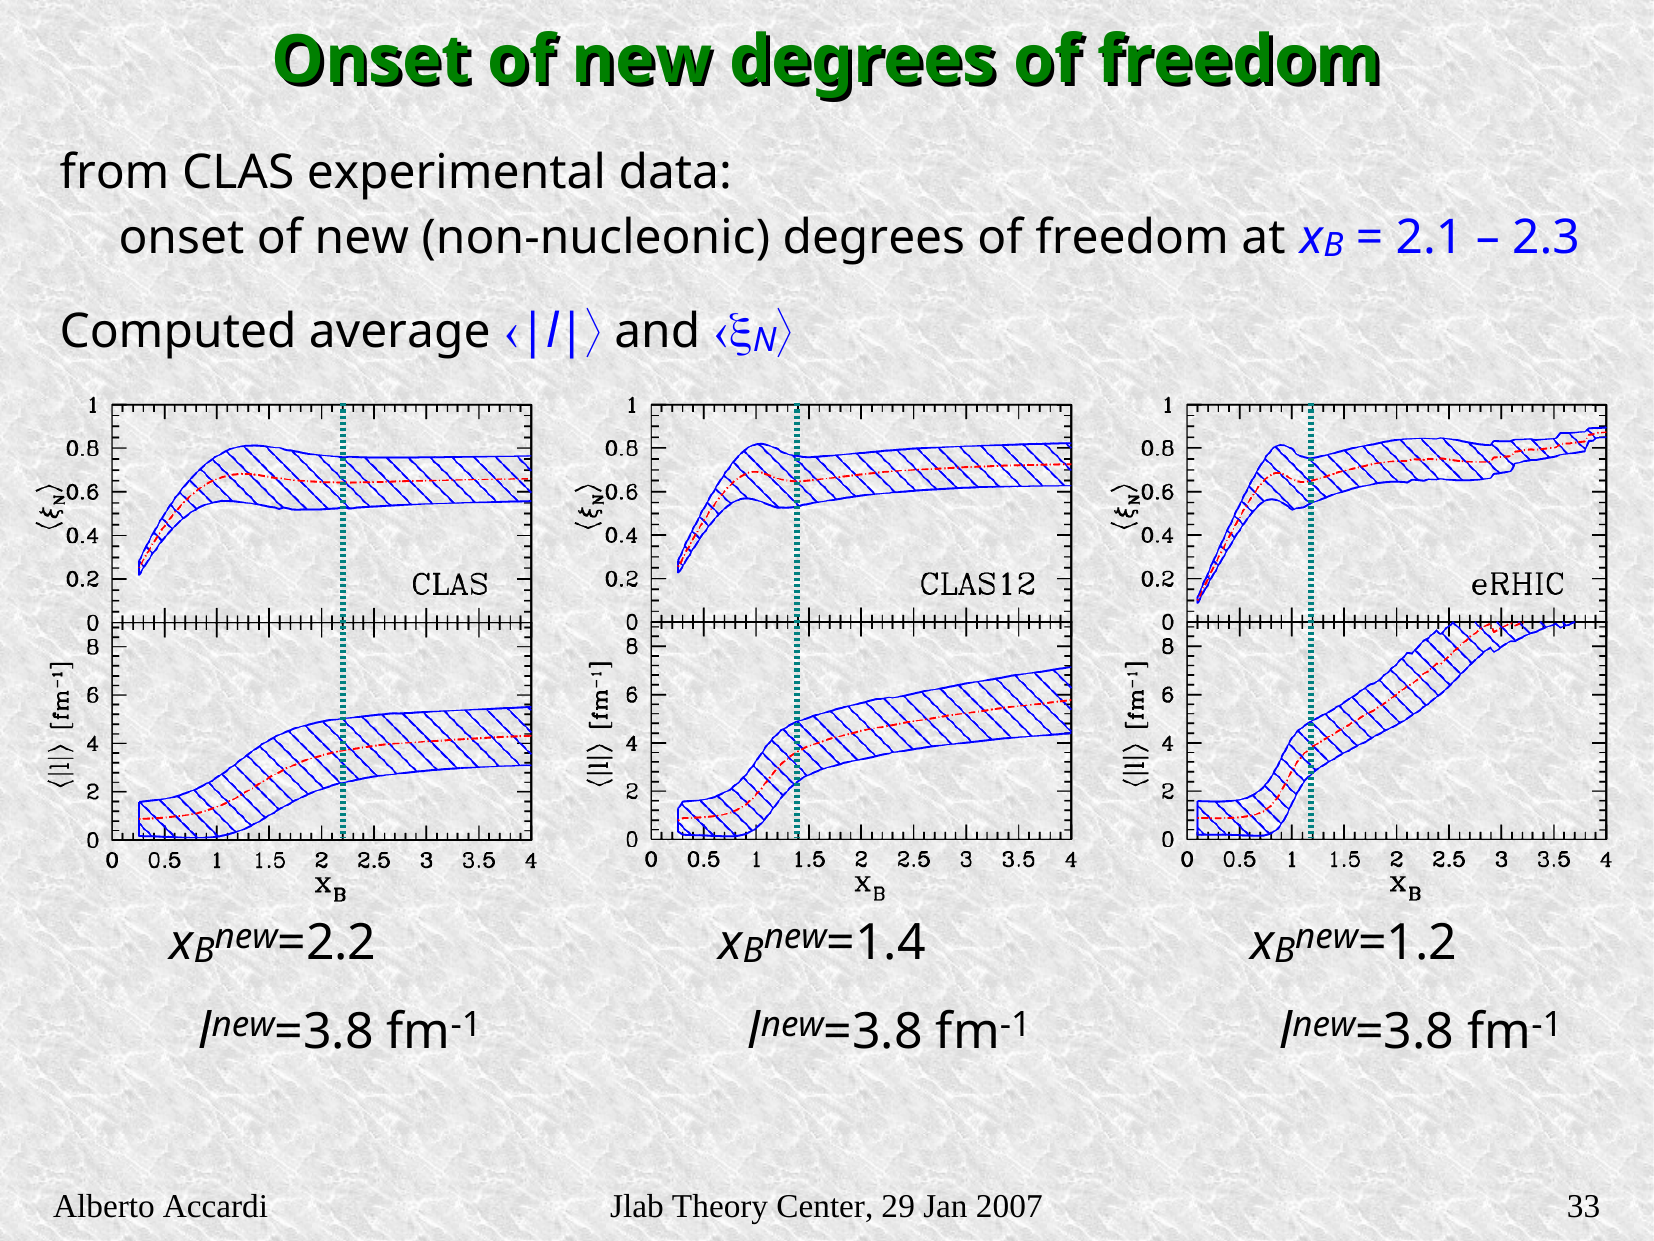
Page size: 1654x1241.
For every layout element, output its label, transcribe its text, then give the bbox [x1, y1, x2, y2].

text_box xBnew=1.4 [703, 898, 949, 987]
text_box lnew=3.8 fm-1 [1264, 987, 1582, 1064]
text_box Onset of new degrees of freedom [30, 4, 1624, 132]
text_box lnew=3.8 fm-1 [733, 987, 1051, 1064]
picture [0, 0, 1654, 1241]
text_box xBnew=2.2 [154, 898, 399, 987]
text_box from CLAS experimental data: onset of new (non-nucleonic) degrees of freedom at xB = 2.1 – 2.3 [44, 129, 1654, 272]
text_box Computed average |l| and xN [44, 289, 1654, 377]
text_box xBnew=1.2 [1235, 898, 1480, 987]
text_box lnew=3.8 fm-1 [183, 987, 501, 1064]
